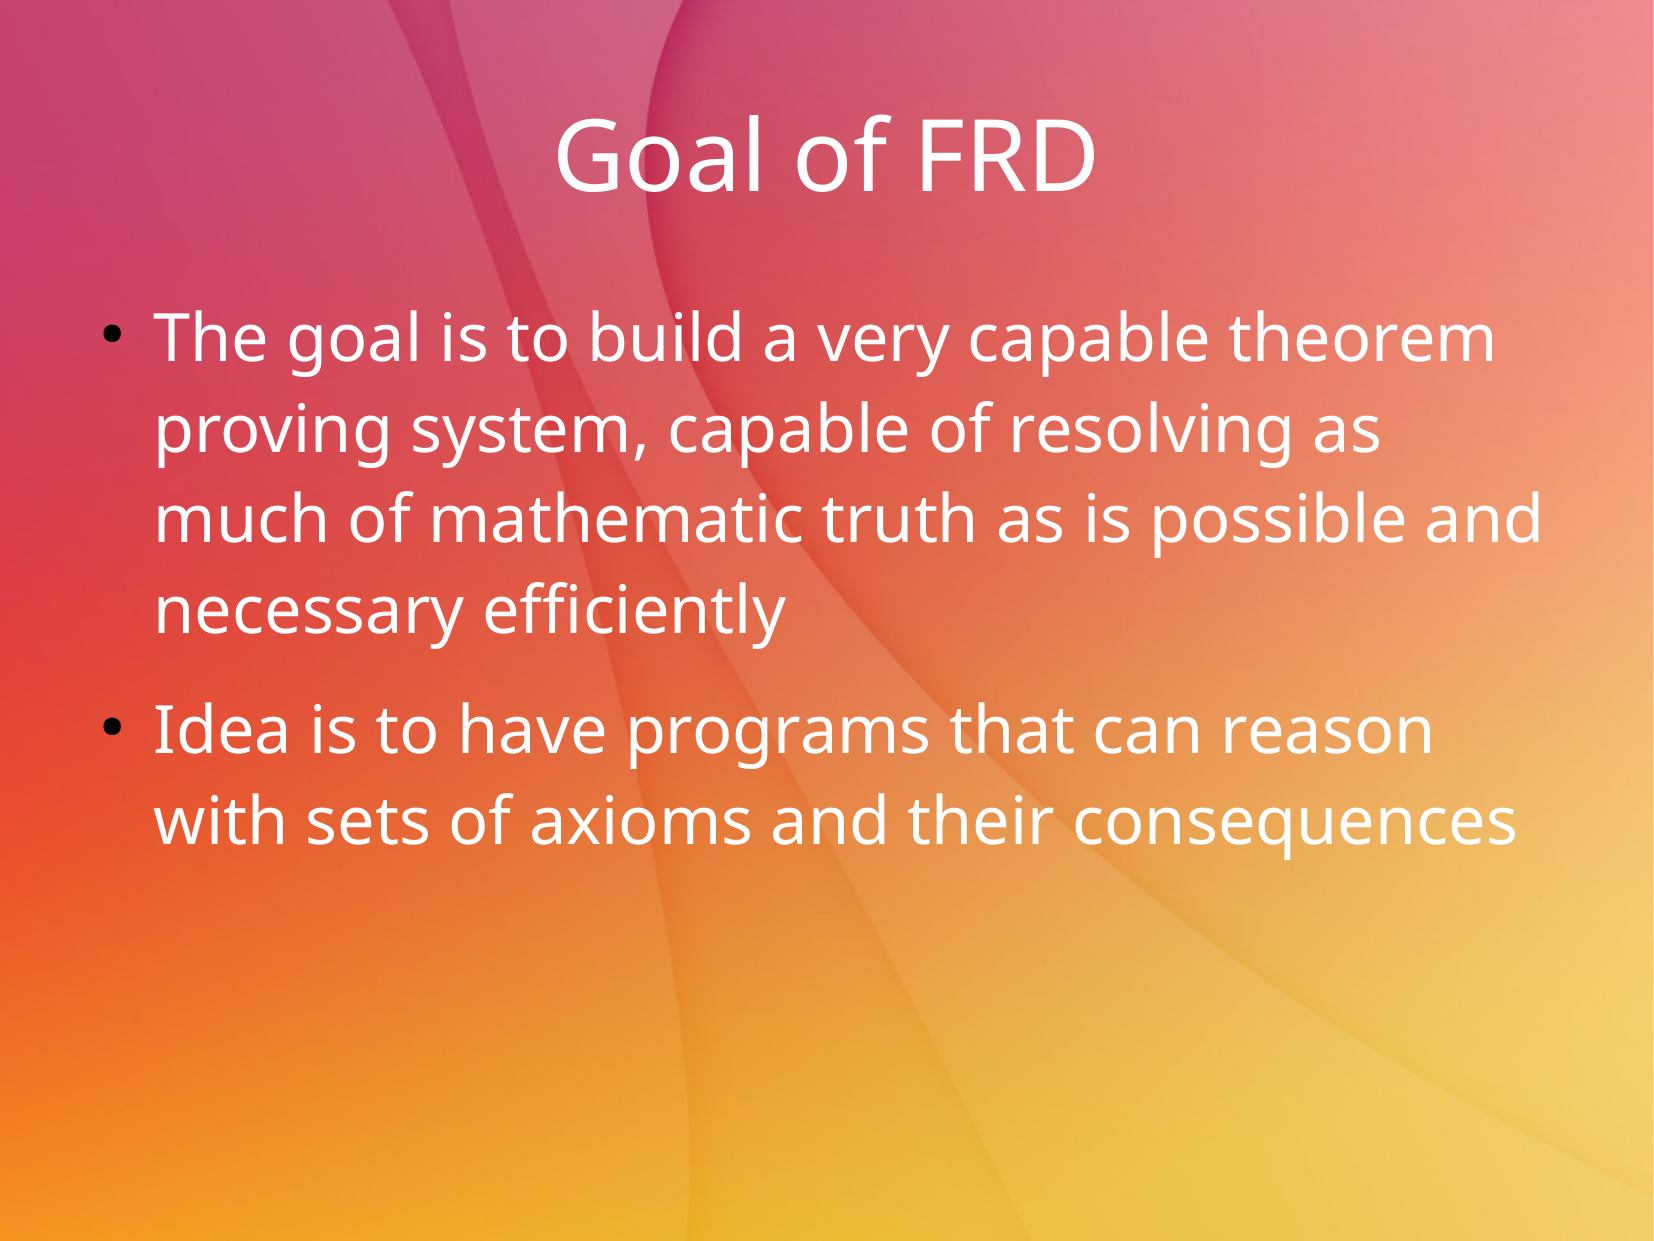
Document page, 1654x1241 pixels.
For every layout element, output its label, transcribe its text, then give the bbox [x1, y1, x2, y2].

list The goal is to build a very capable theorem proving system, capable of resolving as much of mathematic truth as is possible and necessary efficiently Idea is to have programs that can reason with sets of axioms and their consequences [82, 290, 1571, 1094]
title Goal of FRD [82, 56, 1571, 250]
picture [0, 0, 1654, 1241]
